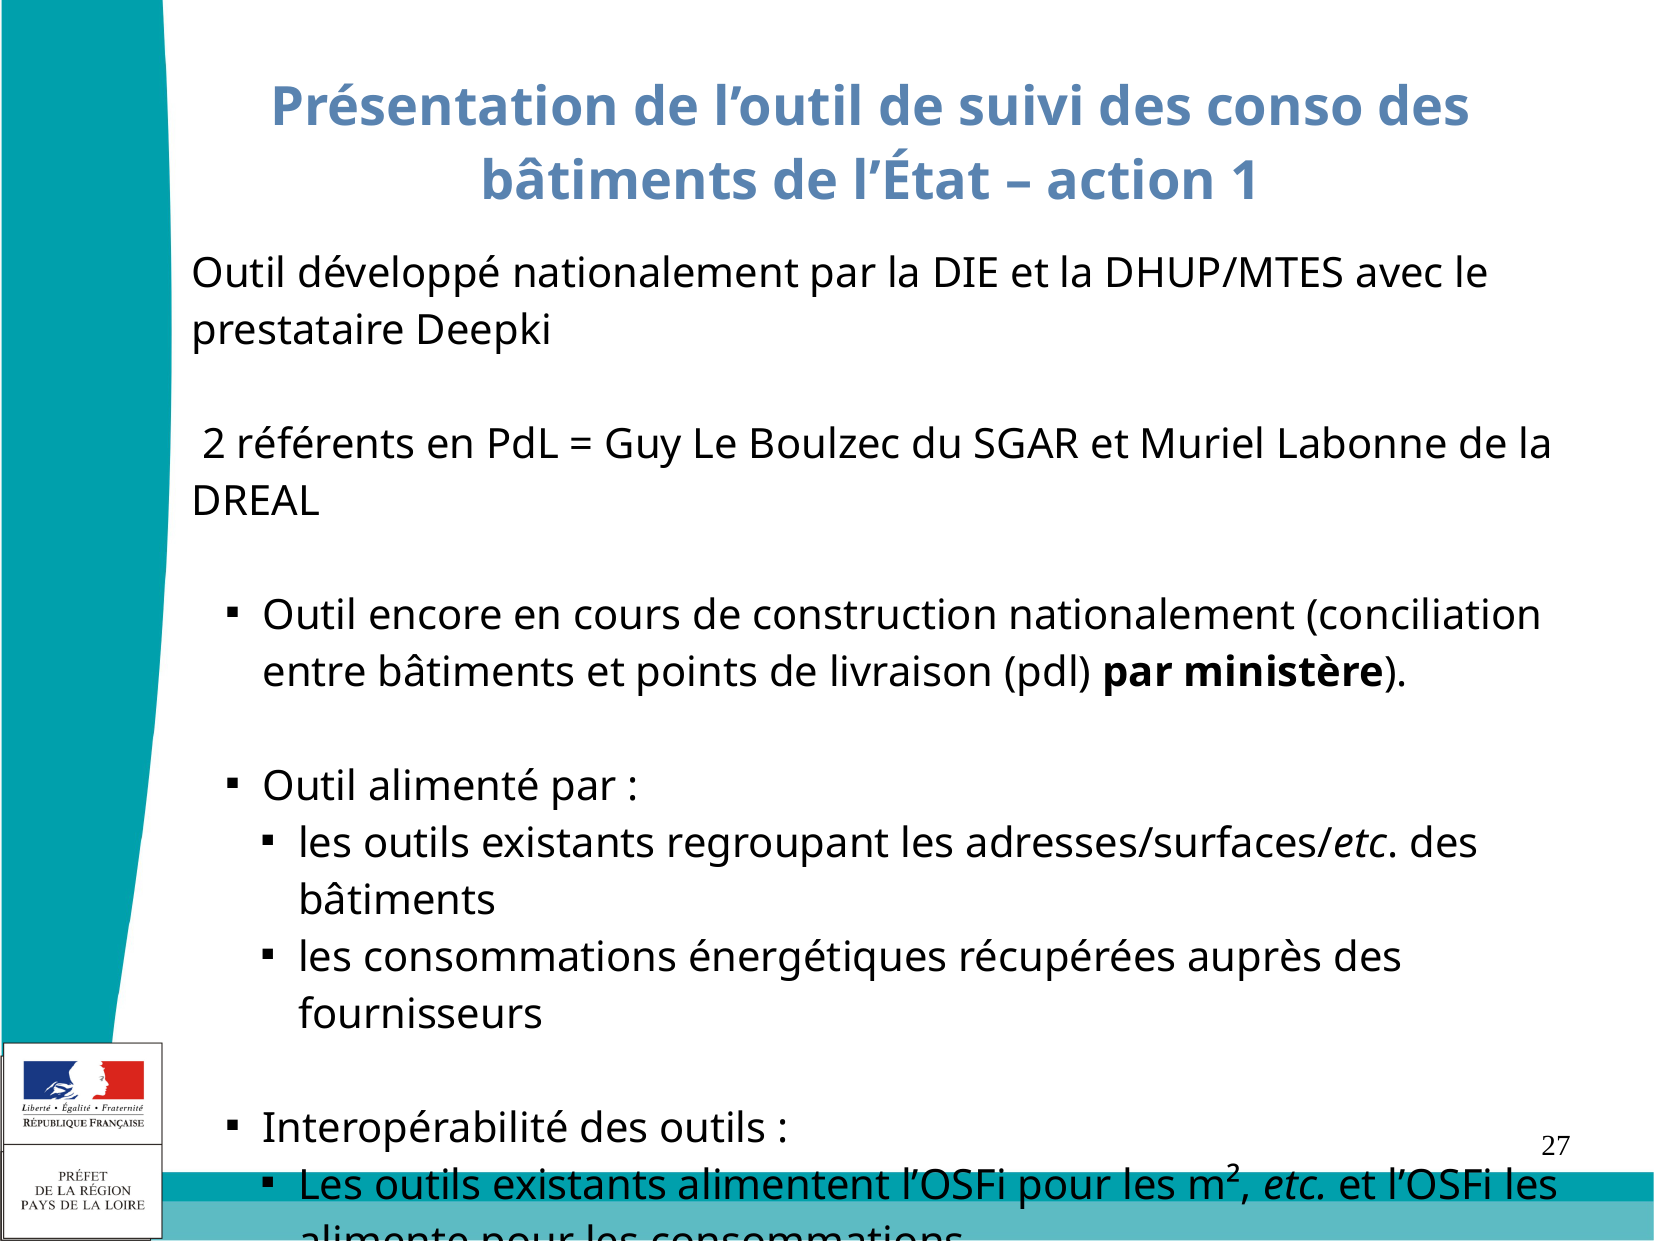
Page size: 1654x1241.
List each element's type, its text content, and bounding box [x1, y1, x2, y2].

picture [703, 1236, 714, 1241]
picture [513, 1236, 525, 1241]
picture [389, 1236, 399, 1241]
picture [827, 1236, 837, 1241]
picture [602, 1236, 612, 1241]
text_box Présentation de l’outil de suivi des conso des bâtiments de l’État – action 1 [206, 59, 1536, 184]
picture [748, 1236, 760, 1241]
picture [453, 1236, 463, 1241]
picture [365, 1236, 375, 1241]
picture [0, 0, 1654, 1241]
picture [413, 1236, 424, 1241]
picture [488, 1236, 499, 1241]
picture [900, 1236, 912, 1241]
picture [677, 1236, 689, 1241]
text_box Outil développé nationalement par la DIE et la DHUP/MTES avec le prestataire Deepki 2 référents en PdL = Guy Le Boulzec du SGAR et Muriel Labonne de la DREAL Outil encore en cours de construction nationalement (conciliation entre bâtiments et points de livraison (pdl) par ministère). Outil alimenté par : les outils existants regroupant les adresses/surfaces/etc. des bâtiments les consommations énergétiques récupérées auprès des fournisseurs Interopérabilité des outils : Les outils existants alimentent l’OSFi pour les m², etc. et l’OSFi les alimente pour les consommations l’outil existant alimentera OPERAT, la plateforme de suivi des obligations du décret tertiaire, pour les consommations [177, 235, 1654, 1075]
picture [813, 1236, 823, 1241]
picture [351, 1236, 361, 1241]
picture [788, 1236, 798, 1241]
picture [774, 1236, 784, 1241]
picture [927, 1236, 938, 1241]
